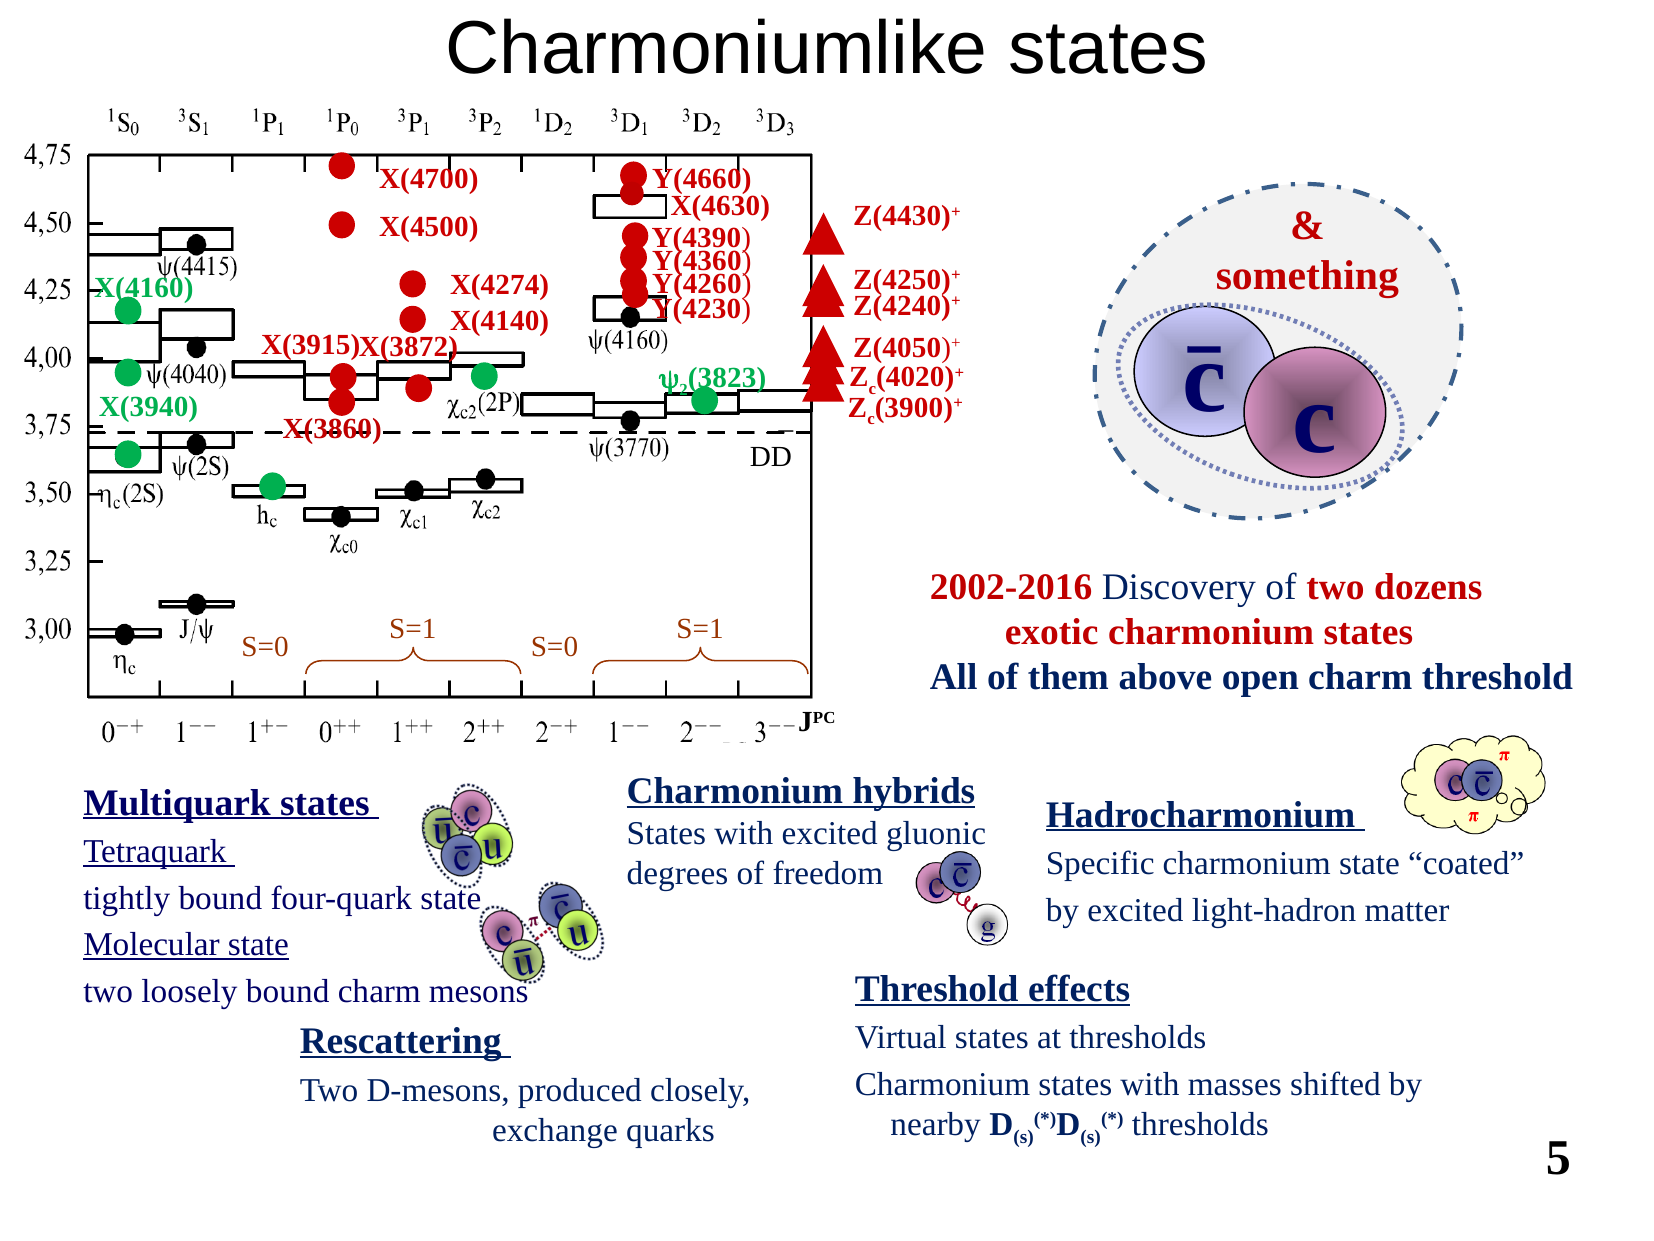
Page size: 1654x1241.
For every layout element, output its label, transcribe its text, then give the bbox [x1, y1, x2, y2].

text_box Multiquark states Tetraquark tightly bound four-quark state Molecular state two loosely bound charm mesons [68, 770, 719, 1038]
text_box DD [735, 429, 807, 480]
text_box [328, 211, 355, 239]
text_box [259, 472, 287, 501]
text_box S=1 [374, 602, 452, 653]
text_box [114, 311, 142, 325]
text_box [470, 362, 498, 390]
text_box c [1244, 347, 1386, 478]
text_box [1094, 211, 1462, 519]
text_box [114, 358, 142, 379]
text_box [328, 152, 355, 180]
text_box Zc(3900)+ [833, 380, 978, 436]
text_box S=0 [226, 619, 304, 670]
text_box [1254, 183, 1352, 190]
text_box Threshold effects Virtual states at thresholds Charmonium states with masses shifted by nearby D(s)(*)D(s)(*) thresholds [840, 956, 1466, 1156]
text_box & something [1201, 190, 1415, 306]
text_box [399, 270, 426, 298]
text_box X(4274) [435, 258, 565, 293]
text_box Rescattering Two D-mesons, produced closely, exchange quarks [285, 1008, 770, 1156]
text_box c [1134, 306, 1275, 437]
text_box [691, 386, 719, 415]
text_box X(4500) [364, 199, 494, 250]
text_box X(4160) [79, 260, 209, 311]
text_box [802, 324, 836, 402]
text_box [114, 440, 142, 469]
text_box Y(4230) [636, 282, 767, 333]
picture [902, 894, 1014, 946]
text_box Z(4430)+ [838, 189, 976, 240]
text_box S=0 [516, 619, 594, 670]
text_box Charmonium hybrids States with excited gluonic degrees of freedom [611, 758, 1061, 894]
text_box Z(4050)+ [838, 329, 976, 350]
text_box Y(4390) [636, 210, 767, 261]
text_box X(3860) [267, 401, 424, 452]
picture [1400, 734, 1546, 835]
text_box X(4140) [435, 293, 565, 344]
text_box Z(4240)+ [838, 278, 976, 329]
text_box [802, 212, 844, 255]
text_box Y(4260) [637, 261, 767, 282]
text_box 2002-2016 Discovery of two dozens exotic charmonium states All of them above open charm threshold [915, 554, 1595, 705]
text_box [620, 222, 649, 309]
text_box _ [763, 391, 809, 442]
text_box [328, 368, 357, 416]
text_box [405, 374, 433, 401]
text_box Х(4630) [655, 178, 786, 229]
title Charmoniumlike states [82, 5, 1571, 90]
text_box X(3915) [246, 317, 376, 368]
text_box S=1 [661, 602, 739, 653]
text_box Y(4660) [637, 151, 767, 202]
text_box JPC [783, 695, 851, 746]
text_box X(4700) [364, 152, 494, 199]
text_box Zc(4020)+ [834, 350, 980, 405]
text_box X(3940) [84, 379, 214, 430]
text_box Z(4250)+ [838, 252, 976, 278]
text_box X(3872) [343, 320, 474, 370]
text_box [802, 264, 838, 317]
text_box [399, 305, 426, 333]
text_box 2(3823) [644, 351, 782, 406]
picture [21, 104, 814, 743]
text_box Hadrocharmonium Specific charmonium state “coated” by excited light-hadron matter [1031, 782, 1545, 948]
picture [404, 770, 621, 997]
text_box [620, 161, 644, 206]
